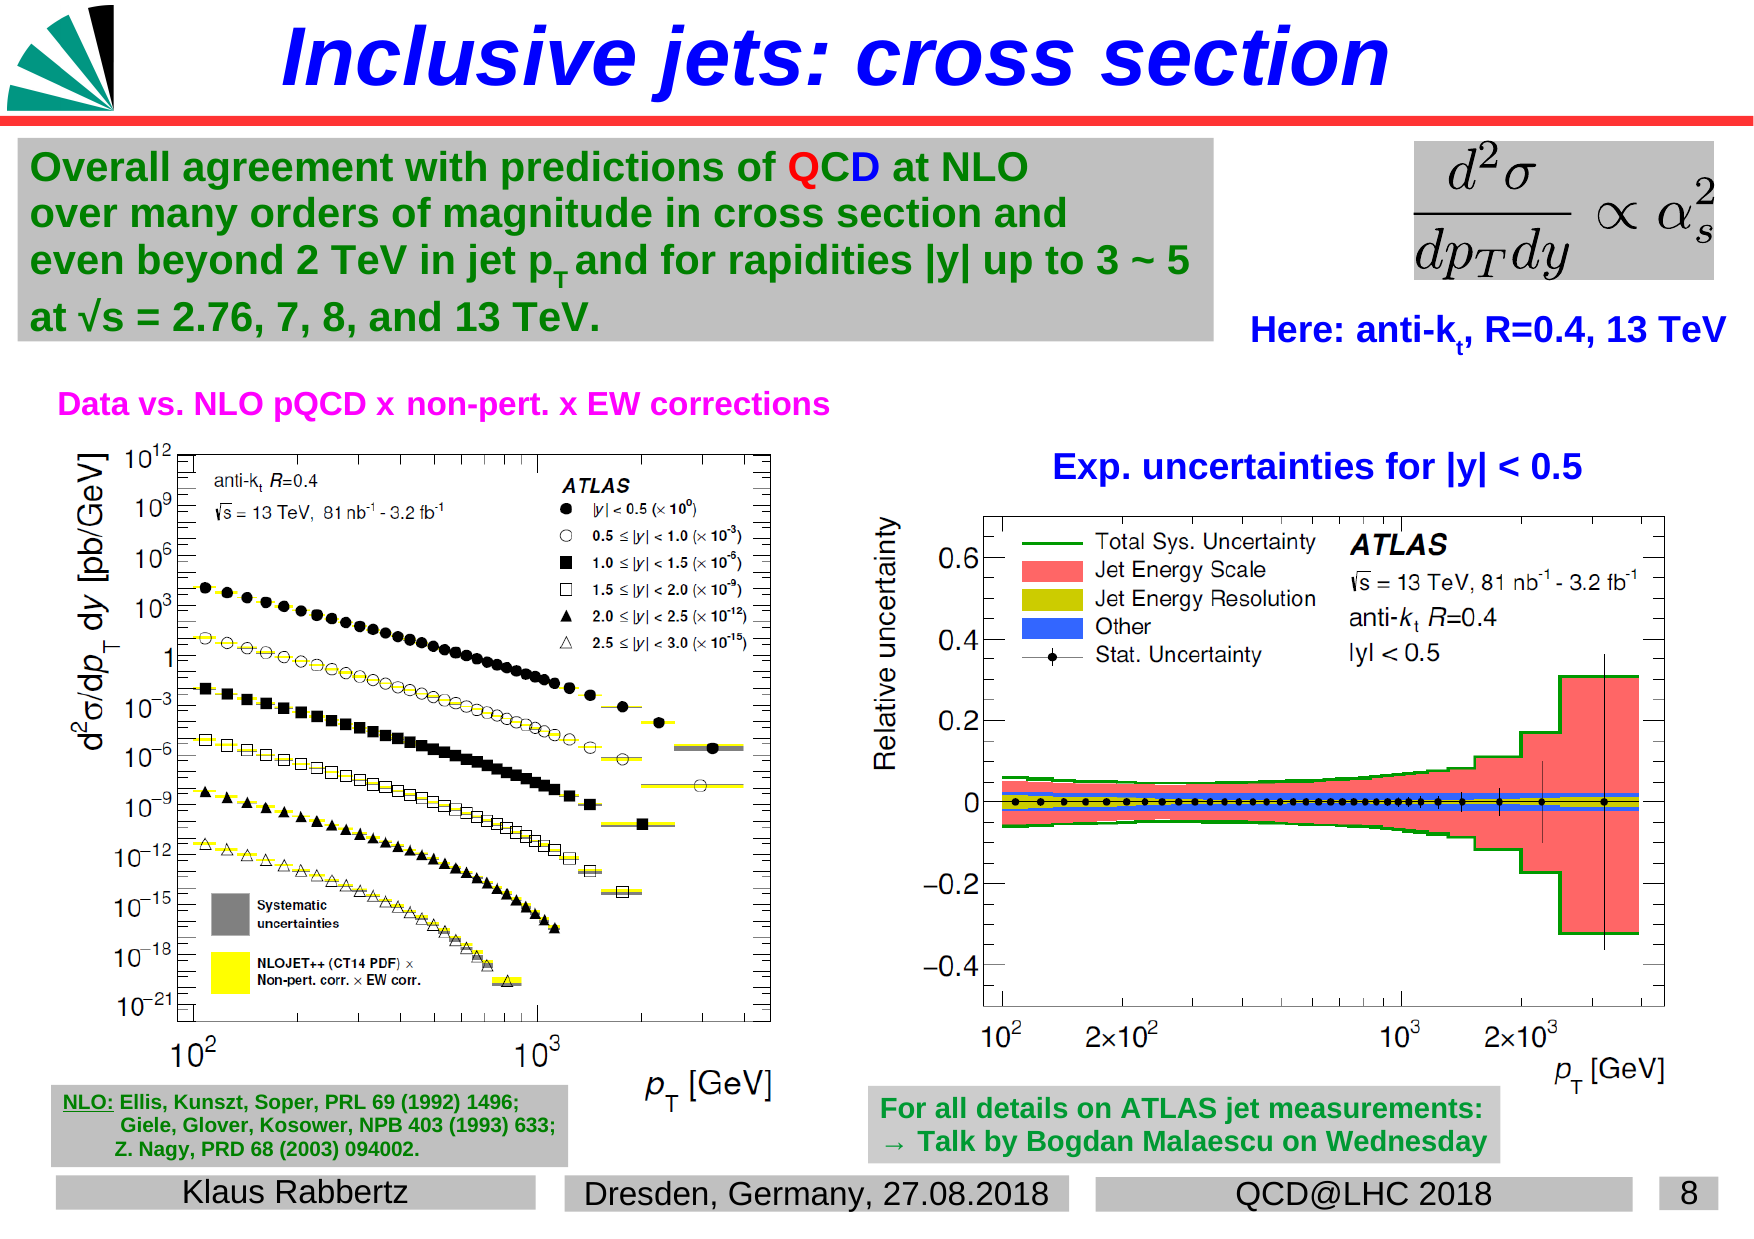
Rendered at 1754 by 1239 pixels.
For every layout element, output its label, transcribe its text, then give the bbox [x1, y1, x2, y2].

text_box For all details on ATLAS jet measurements: → Talk by Bogdan Malaescu on Wednesday [868, 1085, 1498, 1164]
picture [869, 504, 1680, 1104]
text_box NLO: Ellis, Kunszt, Soper, PRL 69 (1992) 1496; Giele, Glover, Kosower, NPB 403 (1993) 633; Z. Nagy, PRD 68 (2003) 094002. [51, 1084, 566, 1168]
picture [1413, 140, 1715, 281]
text_box Overall agreement with predictions of QCD at NLO over many orders of magnitude in cross section and even beyond 2 TeV in jet pT and for rapidities |y| up to 3 ~ 5 at √s = 2.76, 7, 8, and 13 TeV. [17, 137, 1214, 342]
text_box Data vs. NLO pQCD x non-pert. x EW corrections [45, 378, 844, 430]
title Inclusive jets: cross section [129, 0, 1545, 114]
text_box Here: anti-kt, R=0.4, 13 TeV [1238, 302, 1737, 366]
picture [7, 5, 114, 112]
picture [65, 440, 781, 1119]
text_box Exp. uncertainties for |y| < 0.5 [1040, 439, 1596, 494]
